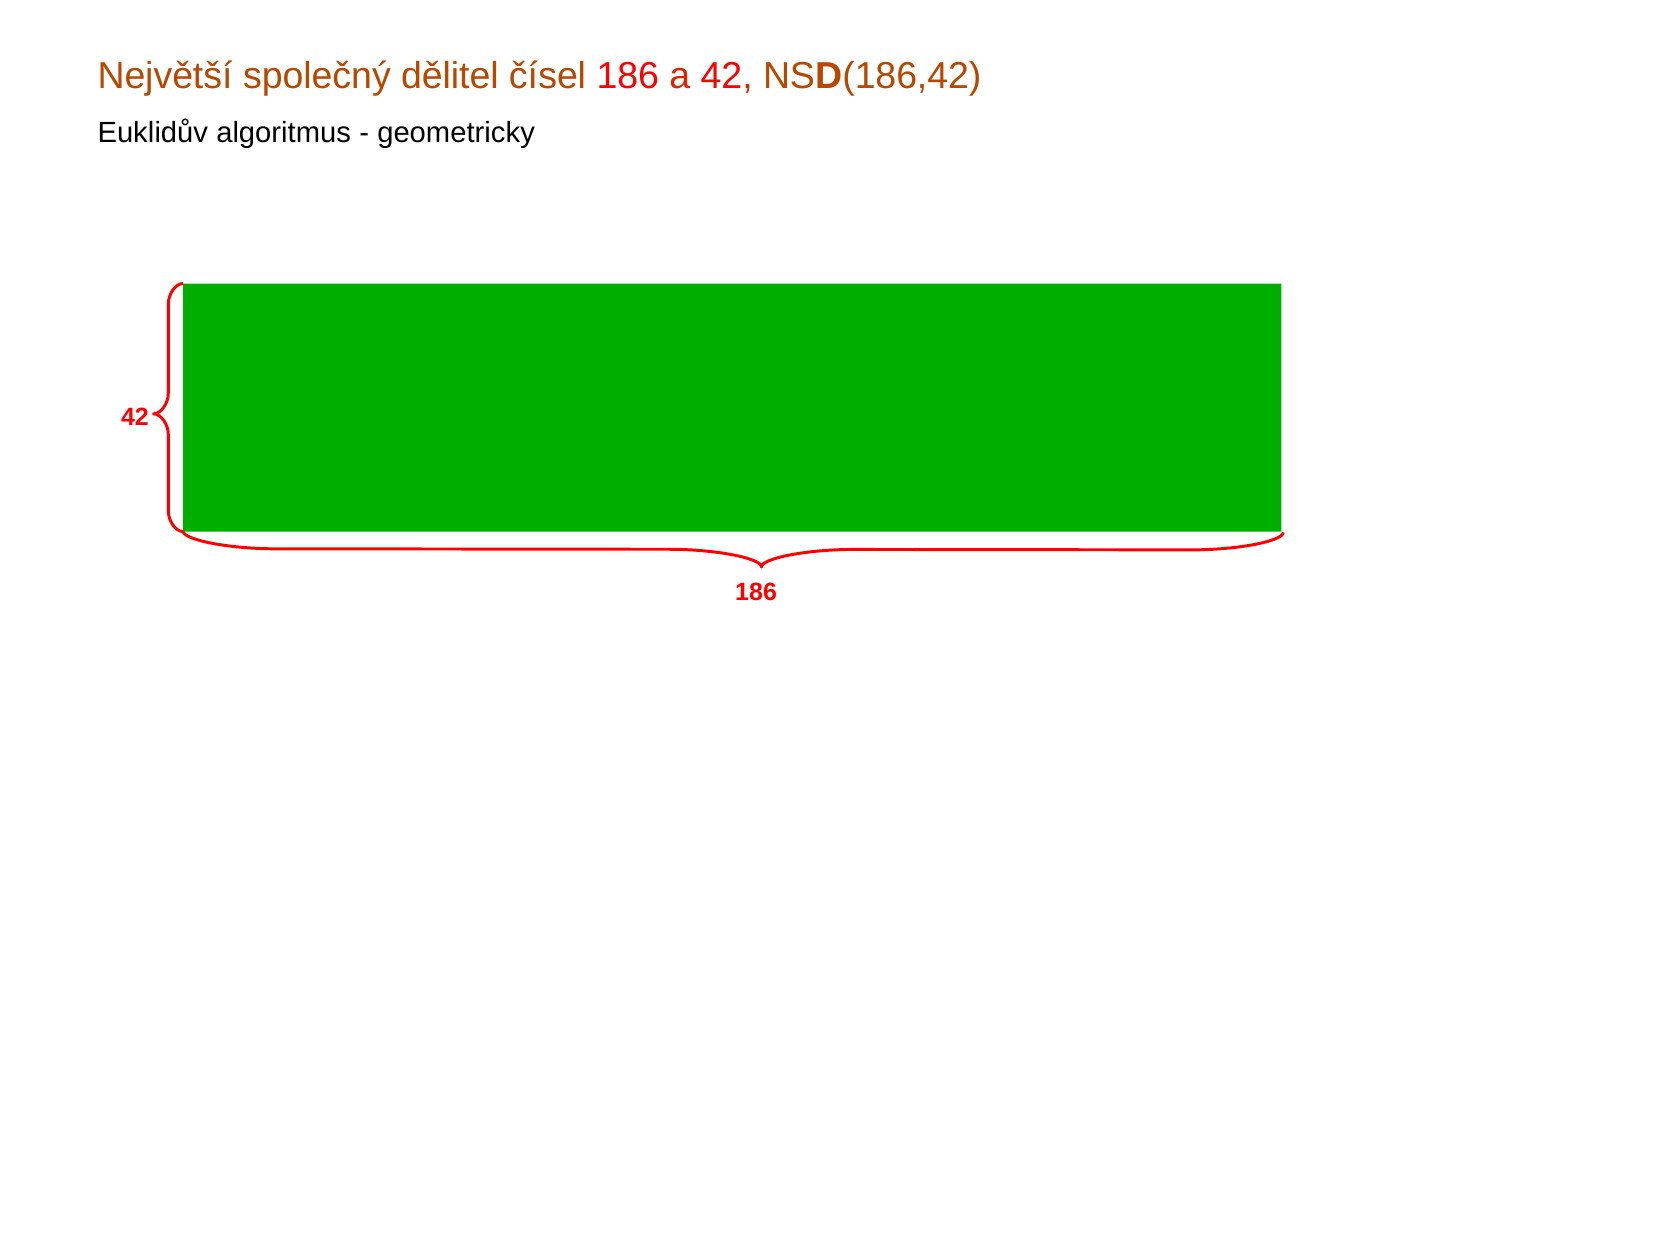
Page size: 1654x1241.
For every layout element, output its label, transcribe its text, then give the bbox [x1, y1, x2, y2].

text_box Euklidův algoritmus - geometricky [82, 108, 1146, 166]
text_box 42 [106, 395, 164, 439]
text_box 186 [720, 570, 793, 614]
text_box Největší společný dělitel čísel 186 a 42, NSD(186,42) [82, 47, 1595, 142]
text_box [183, 283, 1282, 532]
